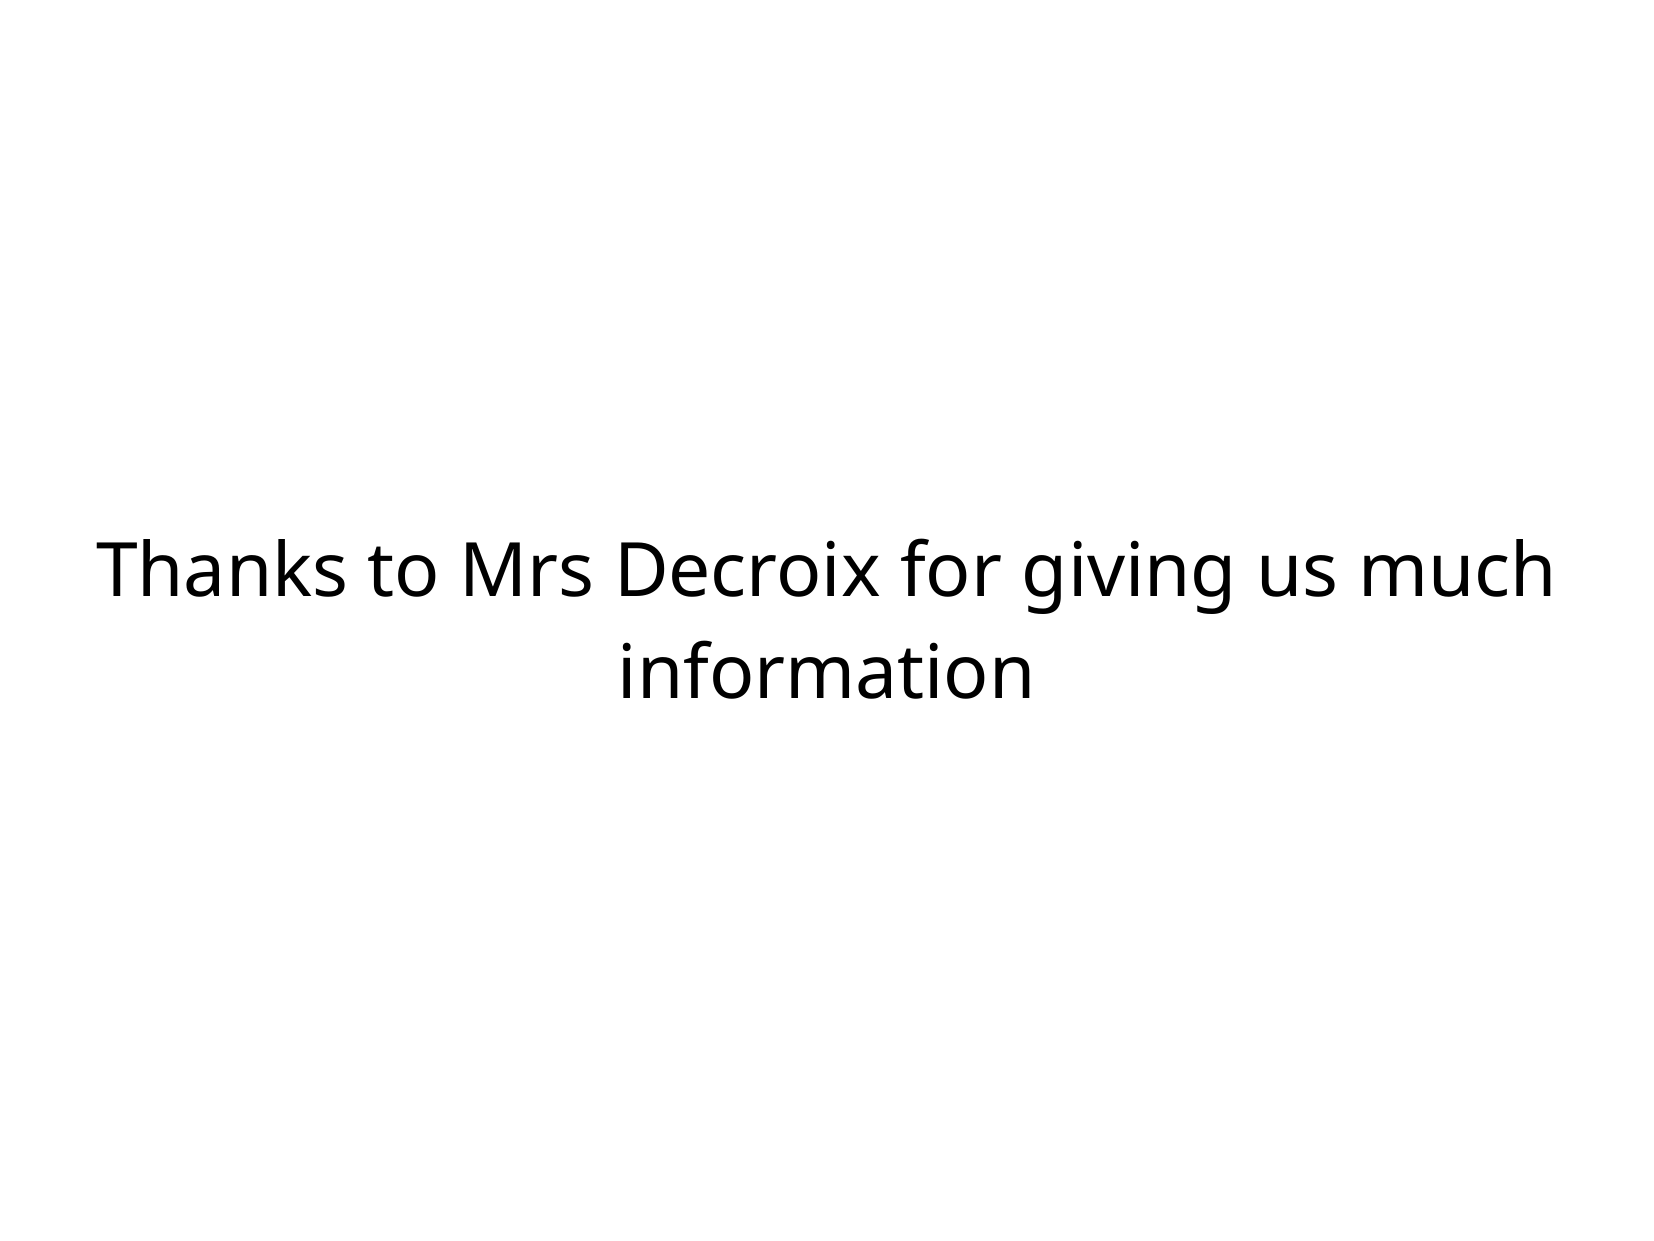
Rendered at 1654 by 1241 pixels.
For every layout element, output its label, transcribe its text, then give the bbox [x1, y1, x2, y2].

subtitle Thanks to Mrs Decroix for giving us much information [82, 138, 1571, 1099]
